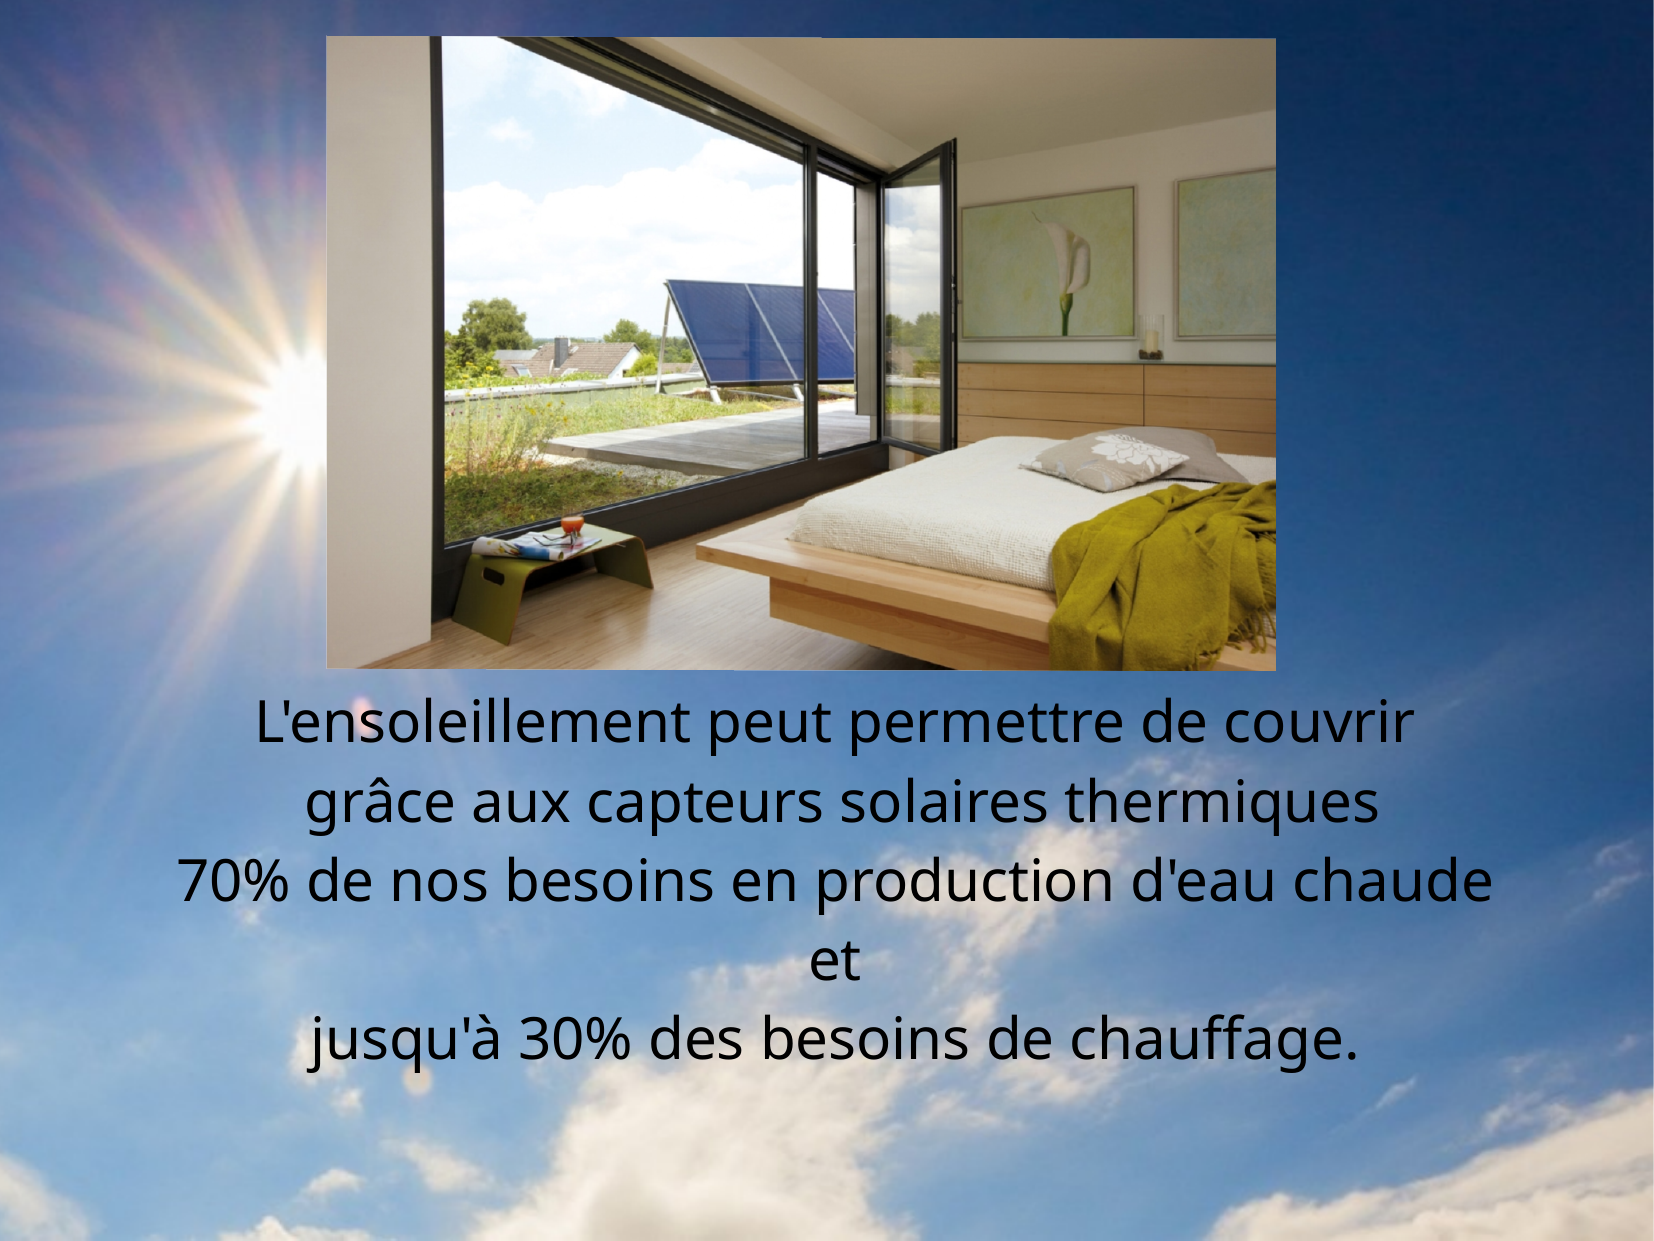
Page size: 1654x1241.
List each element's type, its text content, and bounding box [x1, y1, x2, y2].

picture [0, 0, 1654, 1241]
text_box L'ensoleillement peut permettre de couvrir grâce aux capteurs solaires thermiques 70% de nos besoins en production d'eau chaude et jusqu'à 30% des besoins de chauffage. [11, 673, 1654, 1099]
